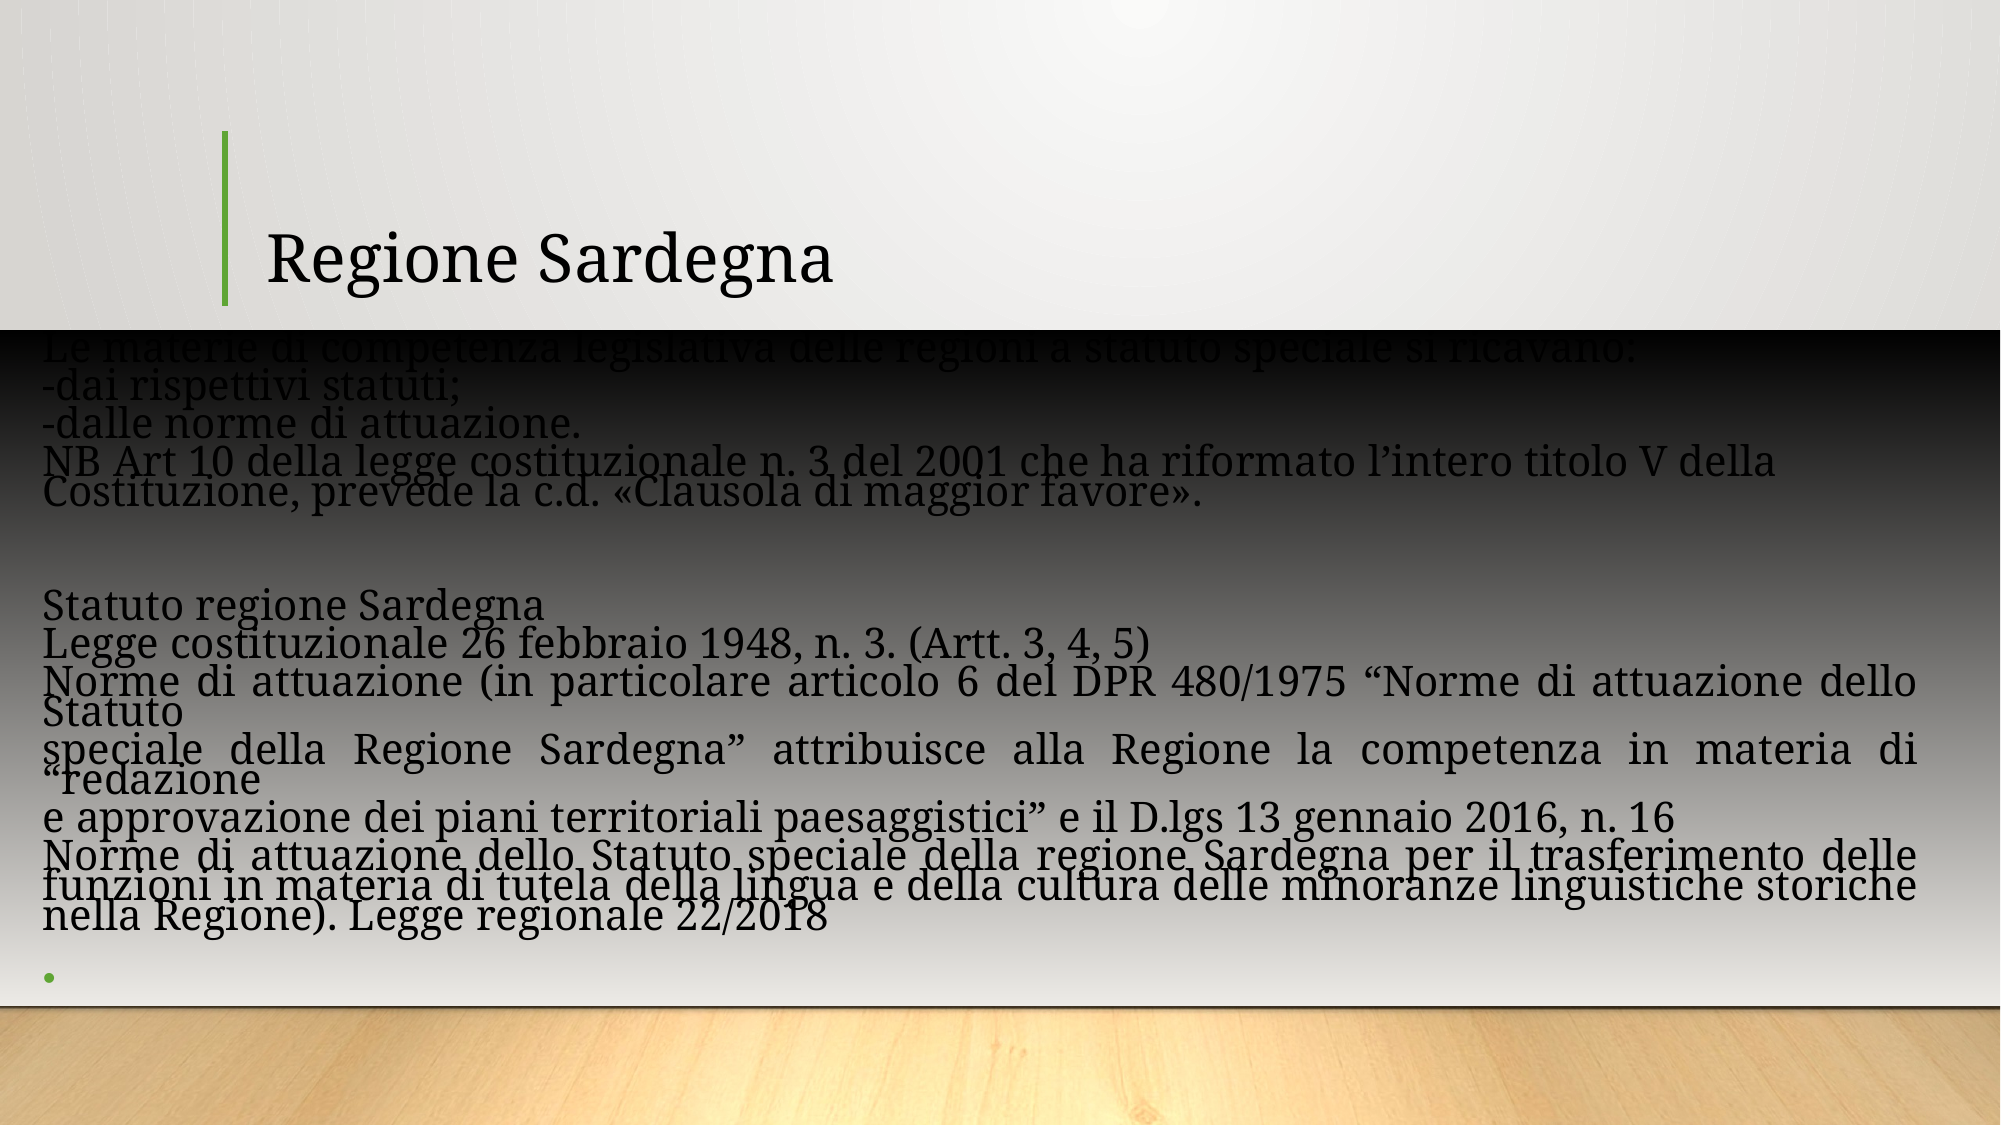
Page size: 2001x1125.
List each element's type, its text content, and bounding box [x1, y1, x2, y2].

list Le materie di competenza legislativa delle regioni a statuto speciale si ricavano: -dai rispettivi statuti; -dalle norme di attuazione. NB Art 10 della legge costituzionale n. 3 del 2001 che ha riformato l’intero titolo V della Costituzione, prevede la c.d. «Clausola di maggior favore». Statuto regione Sardegna Legge costituzionale 26 febbraio 1948, n. 3. (Artt. 3, 4, 5) Norme di attuazione (in particolare articolo 6 del DPR 480/1975 “Norme di attuazione dello Statuto speciale della Regione Sardegna” attribuisce alla Regione la competenza in materia di “redazione e approvazione dei piani territoriali paesaggistici” e il D.lgs 13 gennaio 2016, n. 16 Norme di attuazione dello Statuto speciale della regione Sardegna per il trasferimento delle funzioni in materia di tutela della lingua e della cultura delle minoranze linguistiche storiche nella Regione). Legge regionale 22/2018 [27, 330, 1980, 950]
title Regione Sardegna [251, 131, 1814, 305]
